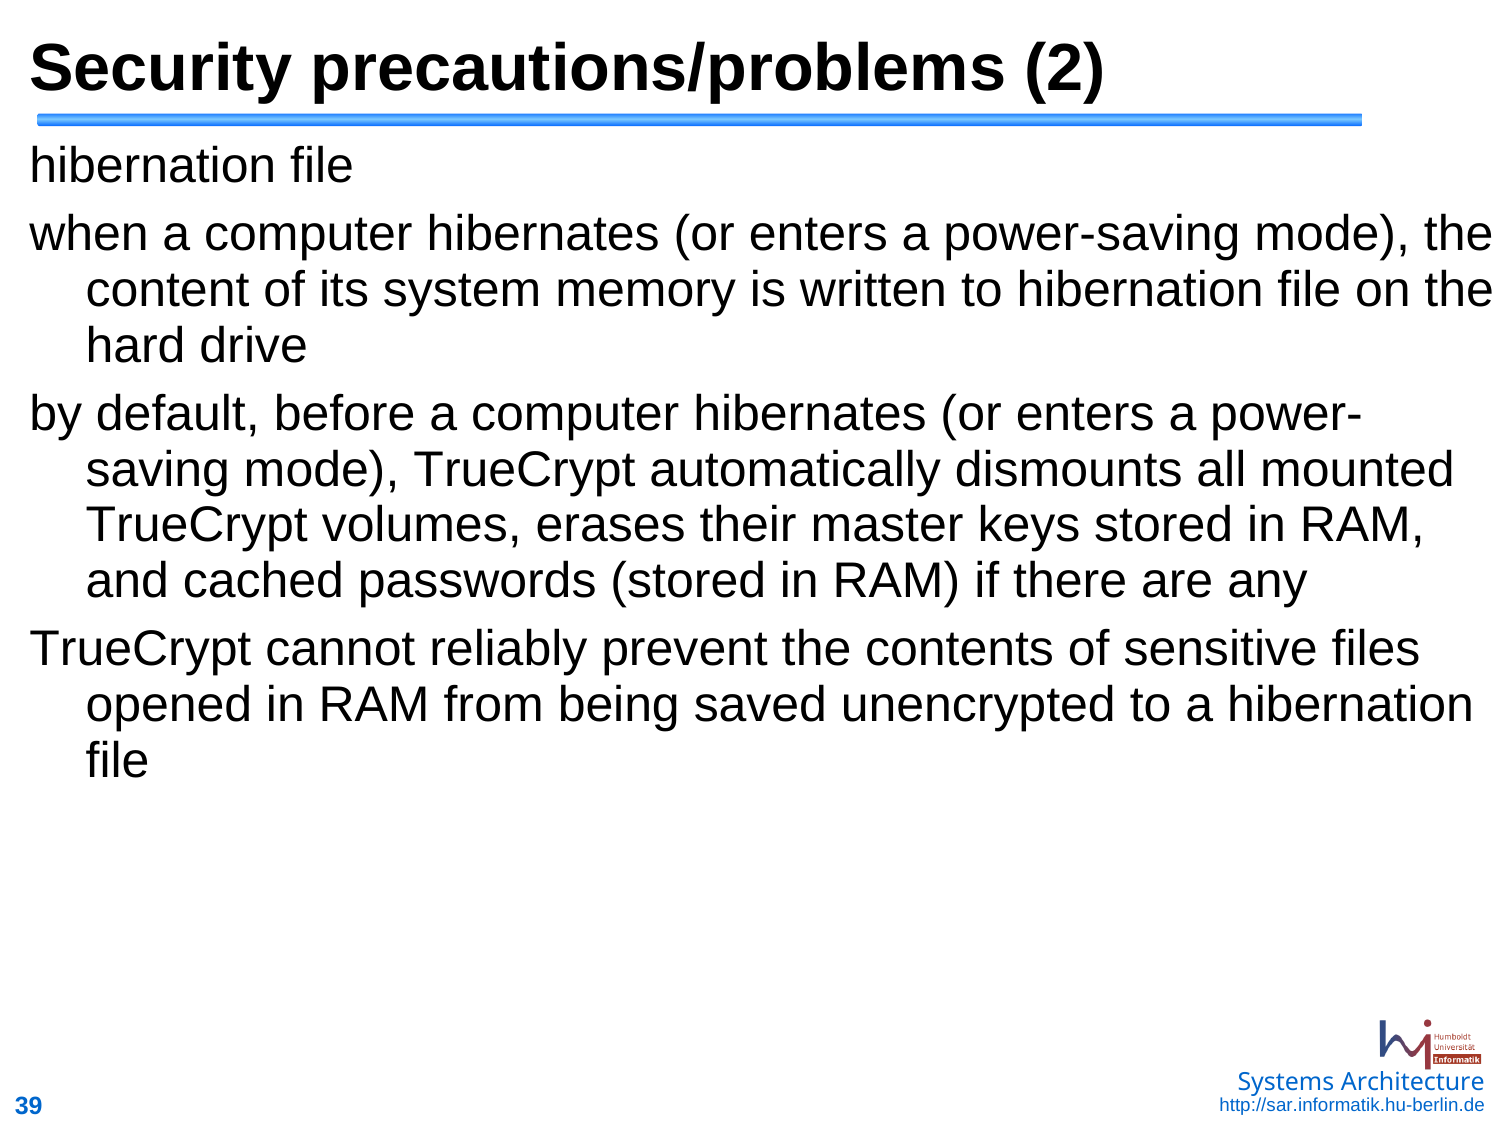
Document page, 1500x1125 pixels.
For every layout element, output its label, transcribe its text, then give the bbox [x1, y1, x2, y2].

list hibernation file when a computer hibernates (or enters a power-saving mode), the content of its system memory is written to hibernation file on the hard drive by default, before a computer hibernates (or enters a power-saving mode), TrueCrypt automatically dismounts all mounted TrueCrypt volumes, erases their master keys stored in RAM, and cached passwords (stored in RAM) if there are any TrueCrypt cannot reliably prevent the contents of sensitive files opened in RAM from being saved unencrypted to a hibernation file [29, 137, 1500, 1044]
title Security precautions/problems (2) [29, 26, 1500, 108]
picture [1376, 1044, 1483, 1071]
